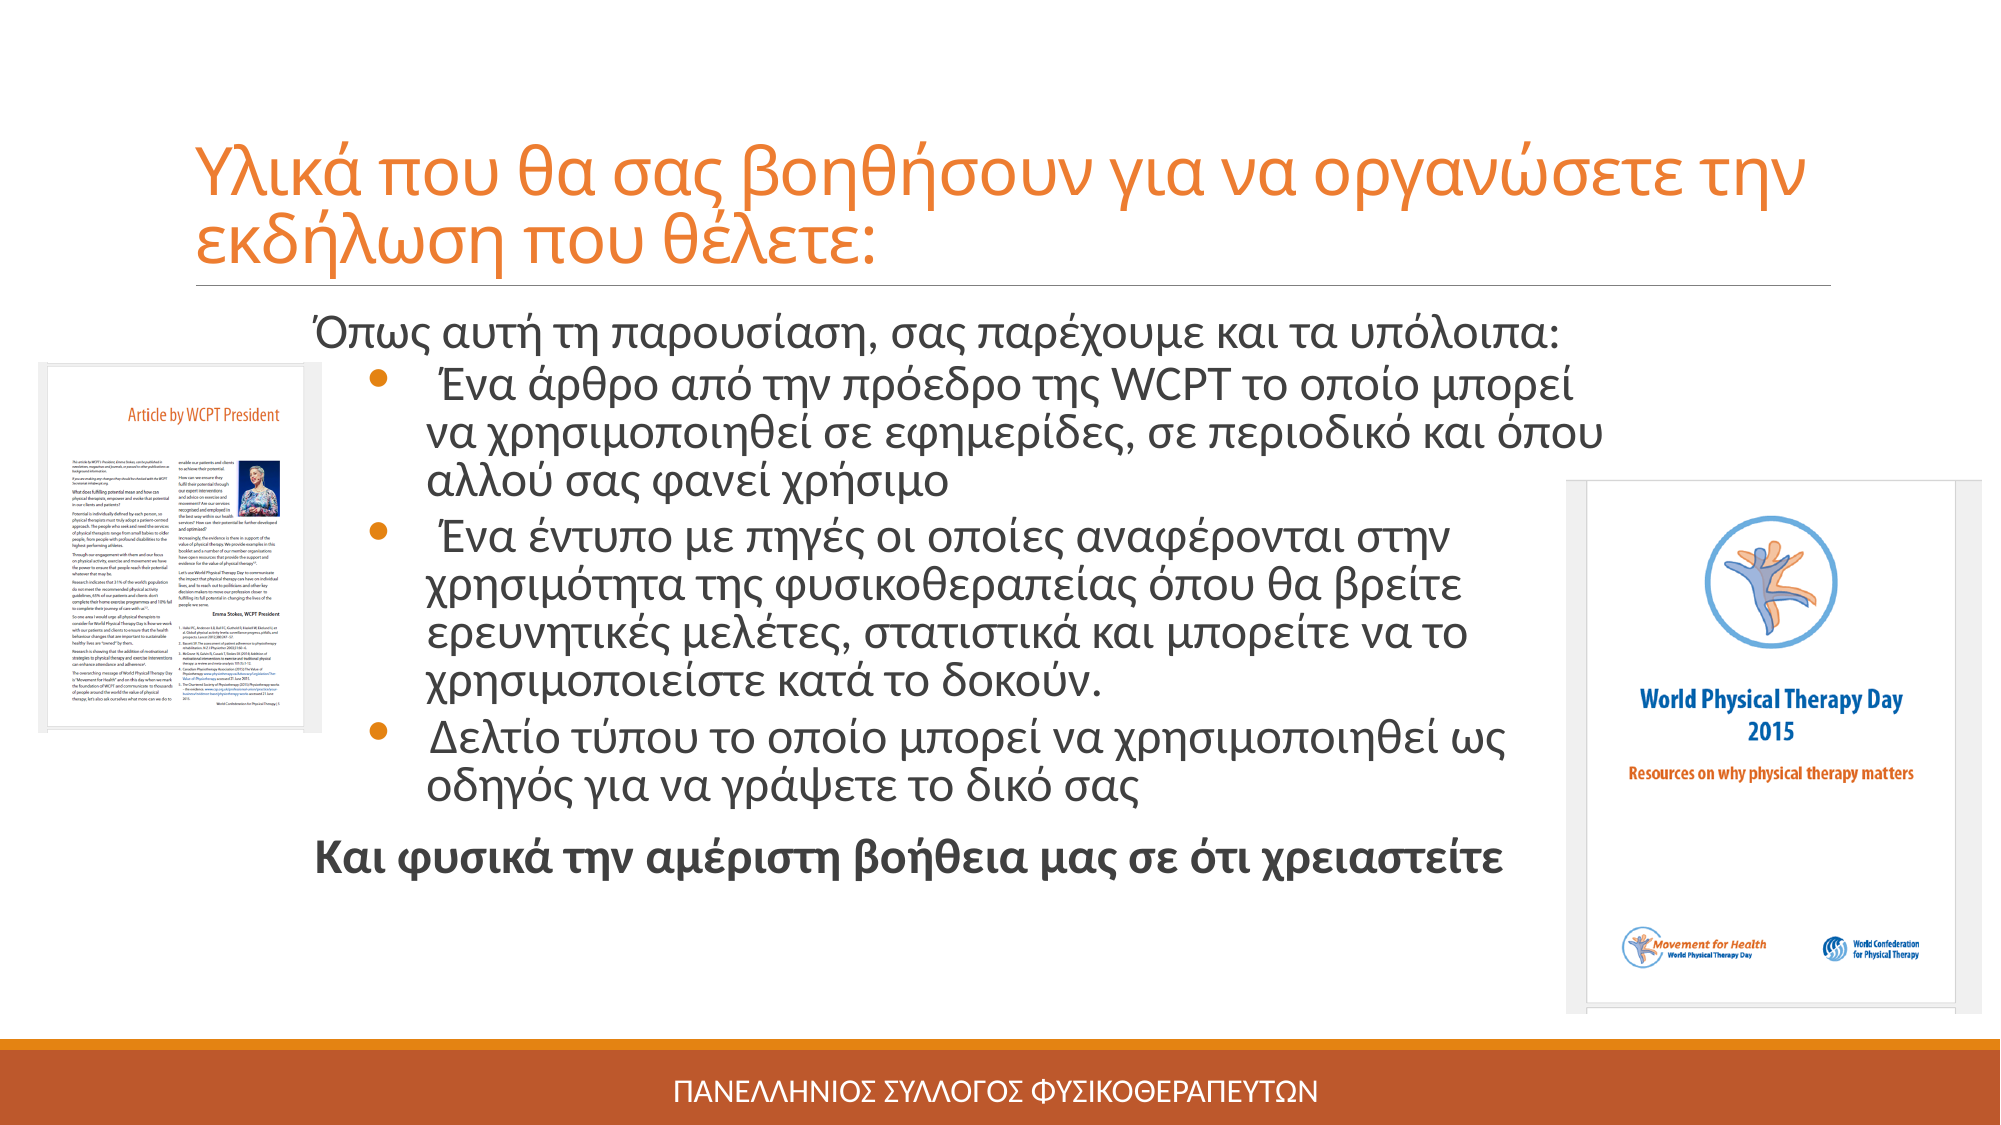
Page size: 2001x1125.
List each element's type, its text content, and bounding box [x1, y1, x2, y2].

text_box ΠΑΝΕΛΛΗΝΙΟΣ ΣΥΛΛΟΓΟΣ ΦΥΣΙΚΟΘΕΡΑΠΕΥΤΩΝ [604, 1059, 1396, 1120]
list Όπως αυτή τη παρουσίαση, σας παρέχουμε και τα υπόλοιπα: Ένα άρθρο από την πρόεδρο της WCPT το οποίο μπορεί να χρησιμοποιηθεί σε εφημερίδες, σε περιοδικό και όπου αλλού σας φανεί χρήσιμο Ένα έντυπο με πηγές οι οποίες αναφέρονται στην χρησιμότητα της φυσικοθεραπείας όπου θα βρείτε ερευνητικές μελέτες, στατιστικά και μπορείτε να το χρησιμοποιείστε κατά το δοκούν. Δελτίο τύπου το οποίο μπορεί να χρησιμοποιηθεί ως οδηγός για να γράψετε το δικό σας Και φυσικά την αμέριστη βοήθεια μας σε ότι χρειαστείτε [300, 302, 1613, 963]
picture [38, 362, 322, 733]
picture [1566, 479, 1982, 1014]
title Υλικά που θα σας βοηθήσουν για να οργανώσετε την εκδήλωση που θέλετε: [180, 47, 1831, 286]
